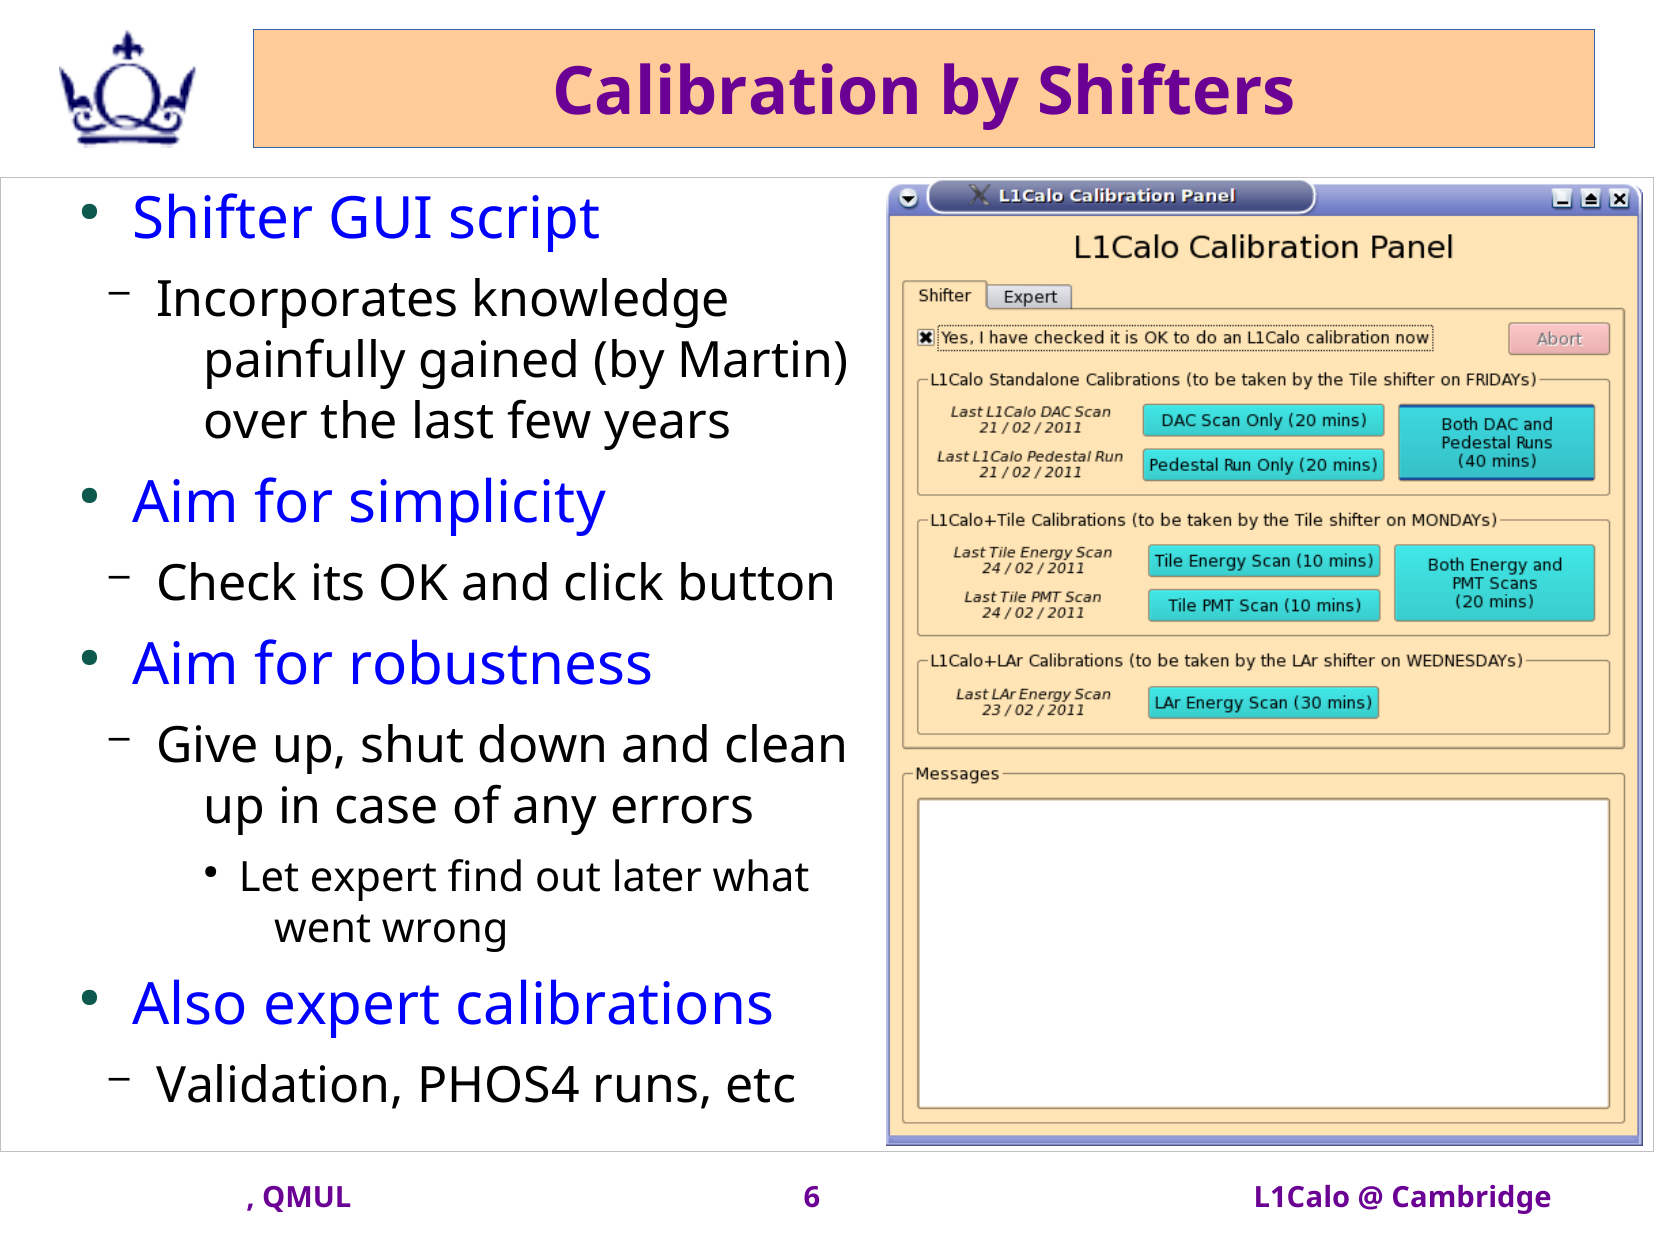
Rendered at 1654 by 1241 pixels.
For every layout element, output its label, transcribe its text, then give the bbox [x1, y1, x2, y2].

picture [59, 29, 200, 148]
list Shifter GUI script Incorporates knowledge painfully gained (by Martin) over the last few years Aim for simplicity Check its OK and click button Aim for robustness Give up, shut down and clean up in case of any errors Let expert find out later what went wrong Also expert calibrations Validation, PHOS4 runs, etc [61, 181, 876, 1149]
title Calibration by Shifters [253, 29, 1595, 148]
picture [886, 178, 1643, 1146]
